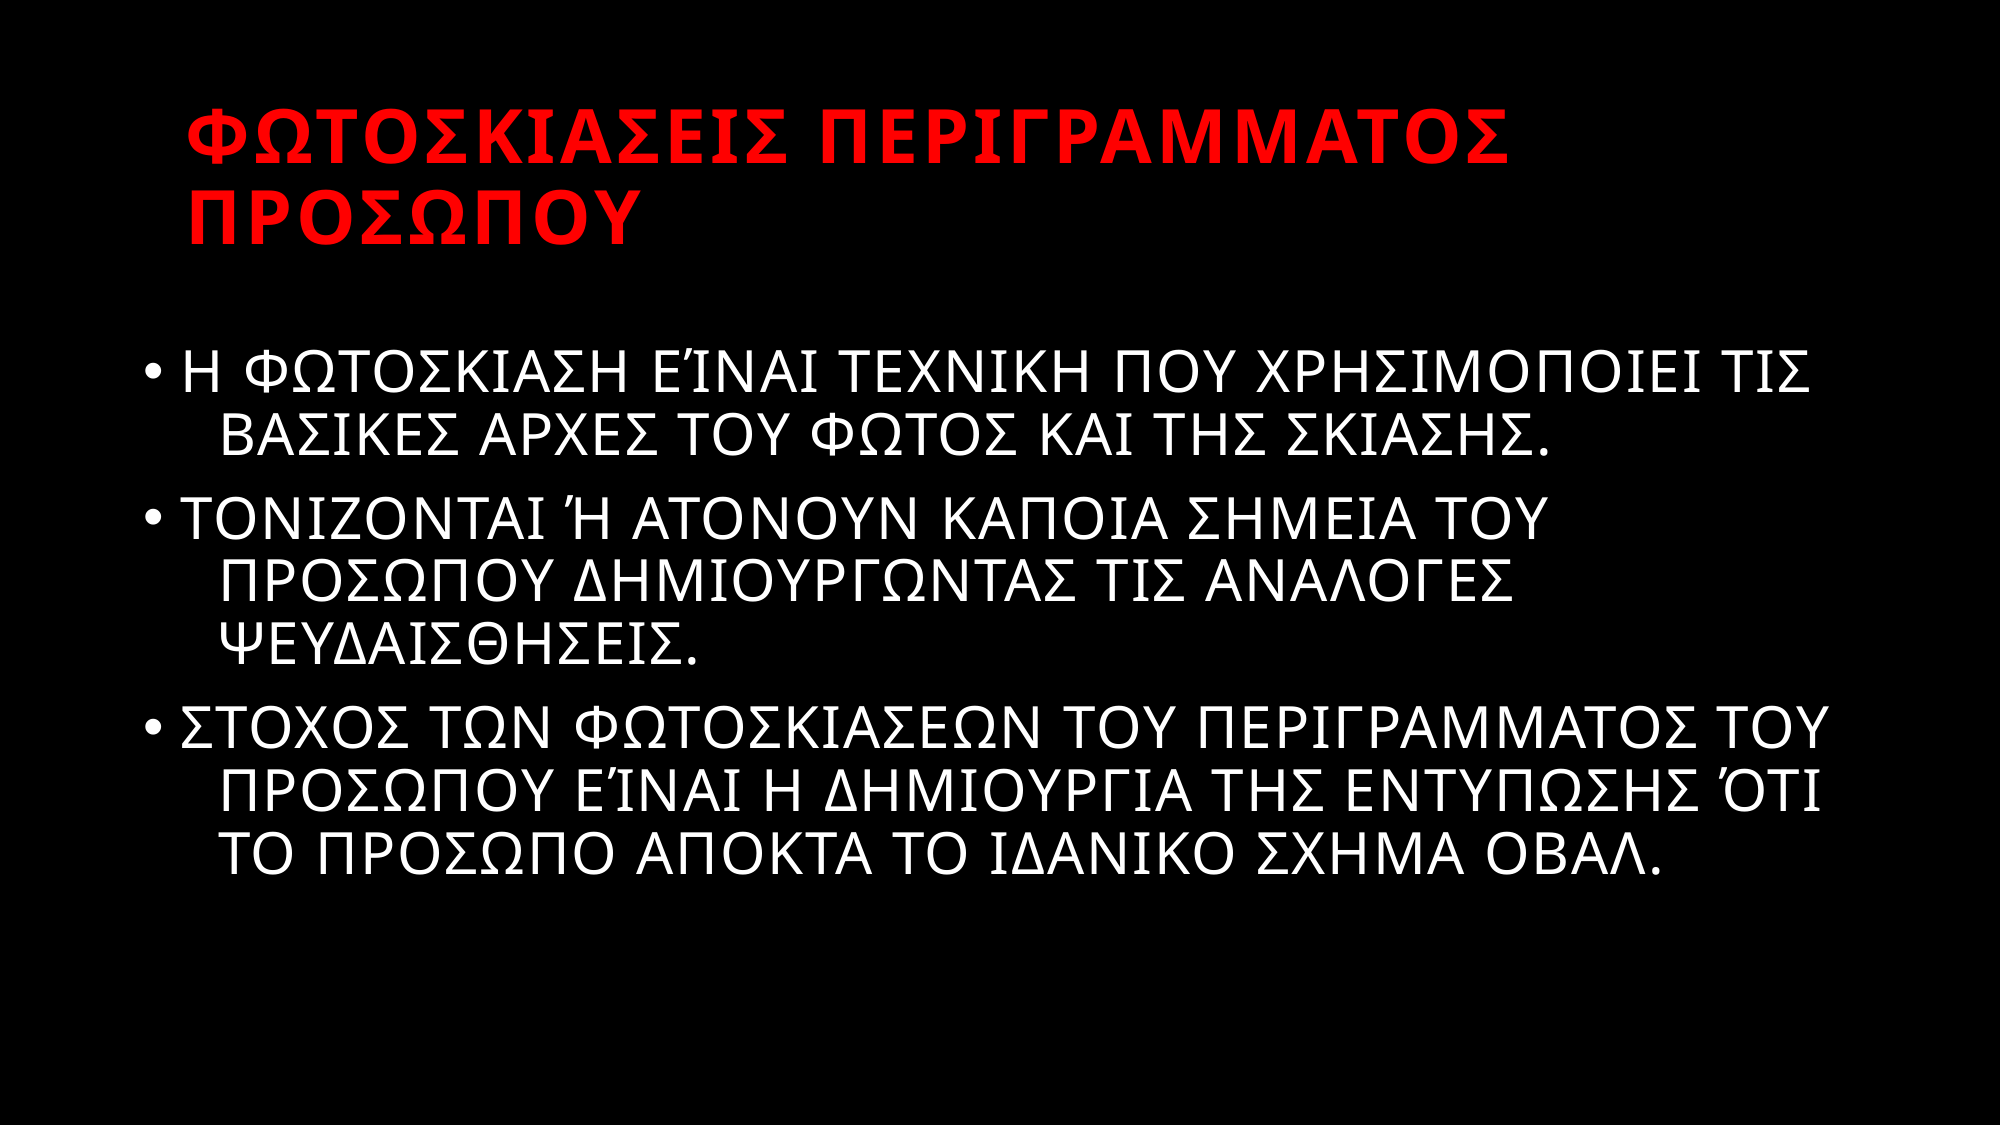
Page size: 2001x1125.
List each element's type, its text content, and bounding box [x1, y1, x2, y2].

title ΦΩΤΟΣΚΙΑΣΕΙΣ ΠΕΡΙΓΡΑΜΜΑΤΟΣ ΠΡΟΣΩΠΟΥ [167, 80, 1668, 213]
list Η ΦΩΤΟΣΚΙΑΣΗ ΕΊΝΑΙ ΤΕΧΝΙΚΗ ΠΟΥ ΧΡΗΣΙΜΟΠΟΙΕΙ ΤΙΣ ΒΑΣΙΚΕΣ ΑΡΧΕΣ ΤΟΥ ΦΩΤΟΣ ΚΑΙ ΤΗΣ ΣΚΙΑΣΗΣ. ΤΟΝΙΖΟΝΤΑΙ Ή ΑΤΟΝΟΥΝ ΚΑΠΟΙΑ ΣΗΜΕΙΑ ΤΟΥ ΠΡΟΣΩΠΟΥ ΔΗΜΙΟΥΡΓΩΝΤΑΣ ΤΙΣ ΑΝΑΛΟΓΕΣ ΨΕΥΔΑΙΣΘΗΣΕΙΣ. ΣΤΟΧΟΣ ΤΩΝ ΦΩΤΟΣΚΙΑΣΕΩΝ ΤΟΥ ΠΕΡΙΓΡΑΜΜΑΤΟΣ ΤΟΥ ΠΡΟΣΩΠΟΥ ΕΊΝΑΙ Η ΔΗΜΙΟΥΡΓΙΑ ΤΗΣ ΕΝΤΥΠΩΣΗΣ ΌΤΙ ΤΟ ΠΡΟΣΩΠΟ ΑΠΟΚΤΑ ΤΟ ΙΔΑΝΙΚΟ ΣΧΗΜΑ ΟΒΑΛ. [125, 324, 1876, 911]
